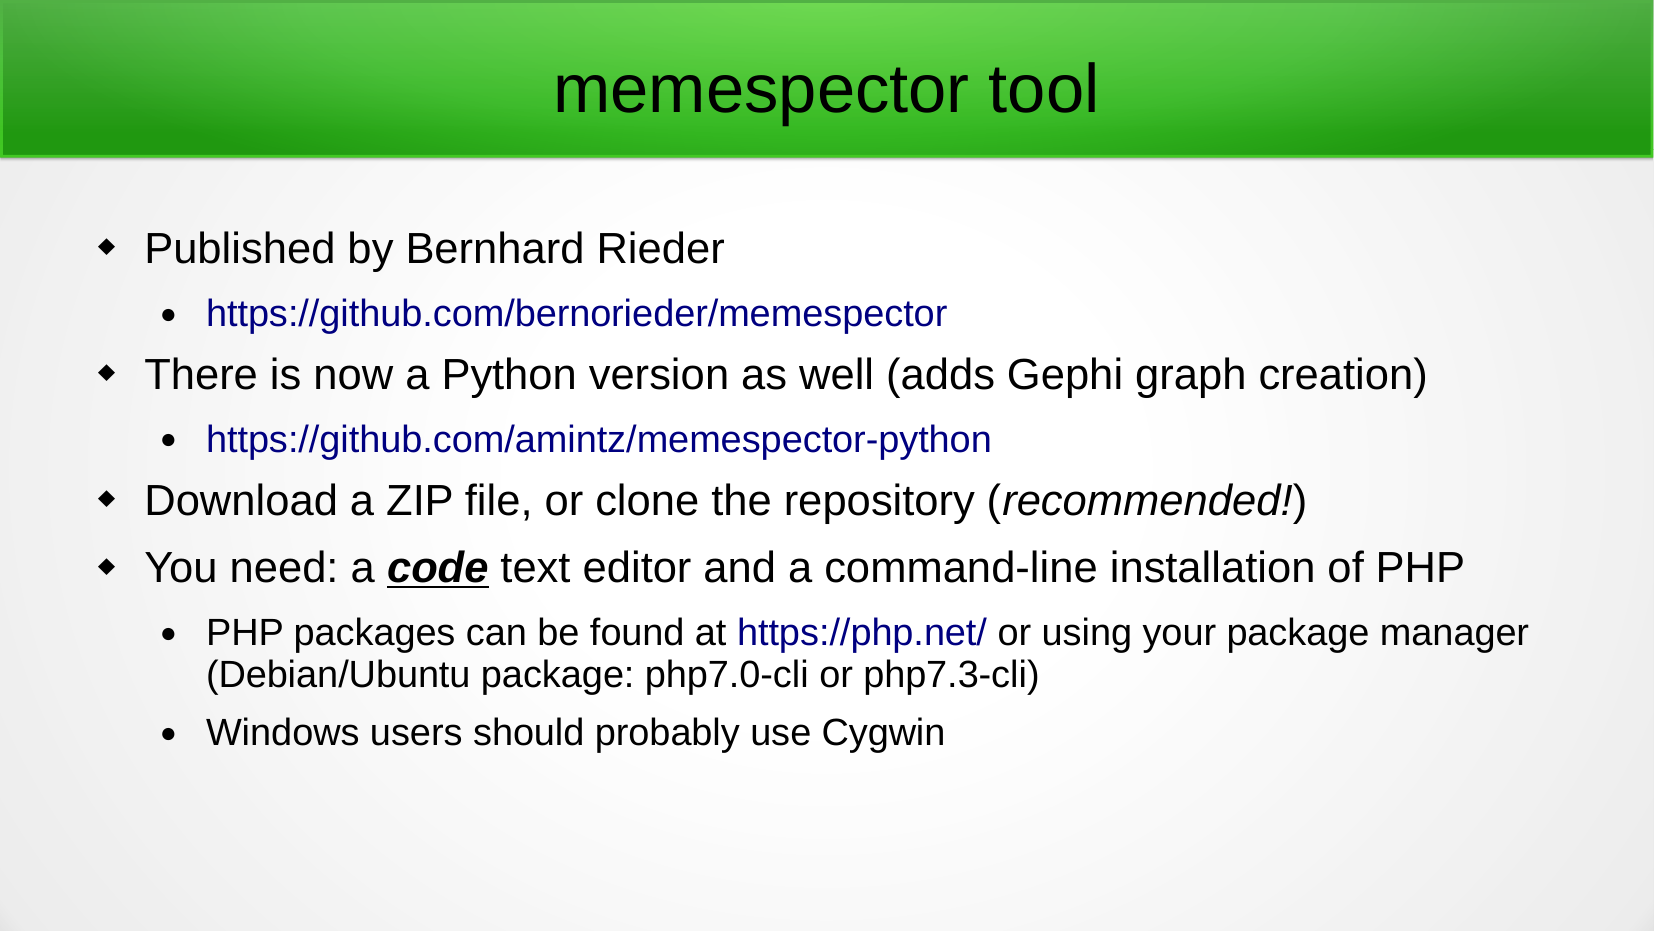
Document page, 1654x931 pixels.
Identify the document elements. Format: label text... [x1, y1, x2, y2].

list Published by Bernhard Rieder https://github.com/bernorieder/memespector There is now a Python version as well (adds Gephi graph creation) https://github.com/amintz/memespector-python Download a ZIP file, or clone the repository (recommended!) You need: a code text editor and a command-line installation of PHP PHP packages can be found at https://php.net/ or using your package manager (Debian/Ubuntu package: php7.0-cli or php7.3-cli) Windows users should probably use Cygwin [82, 224, 1571, 764]
title memespector tool [82, 35, 1571, 142]
